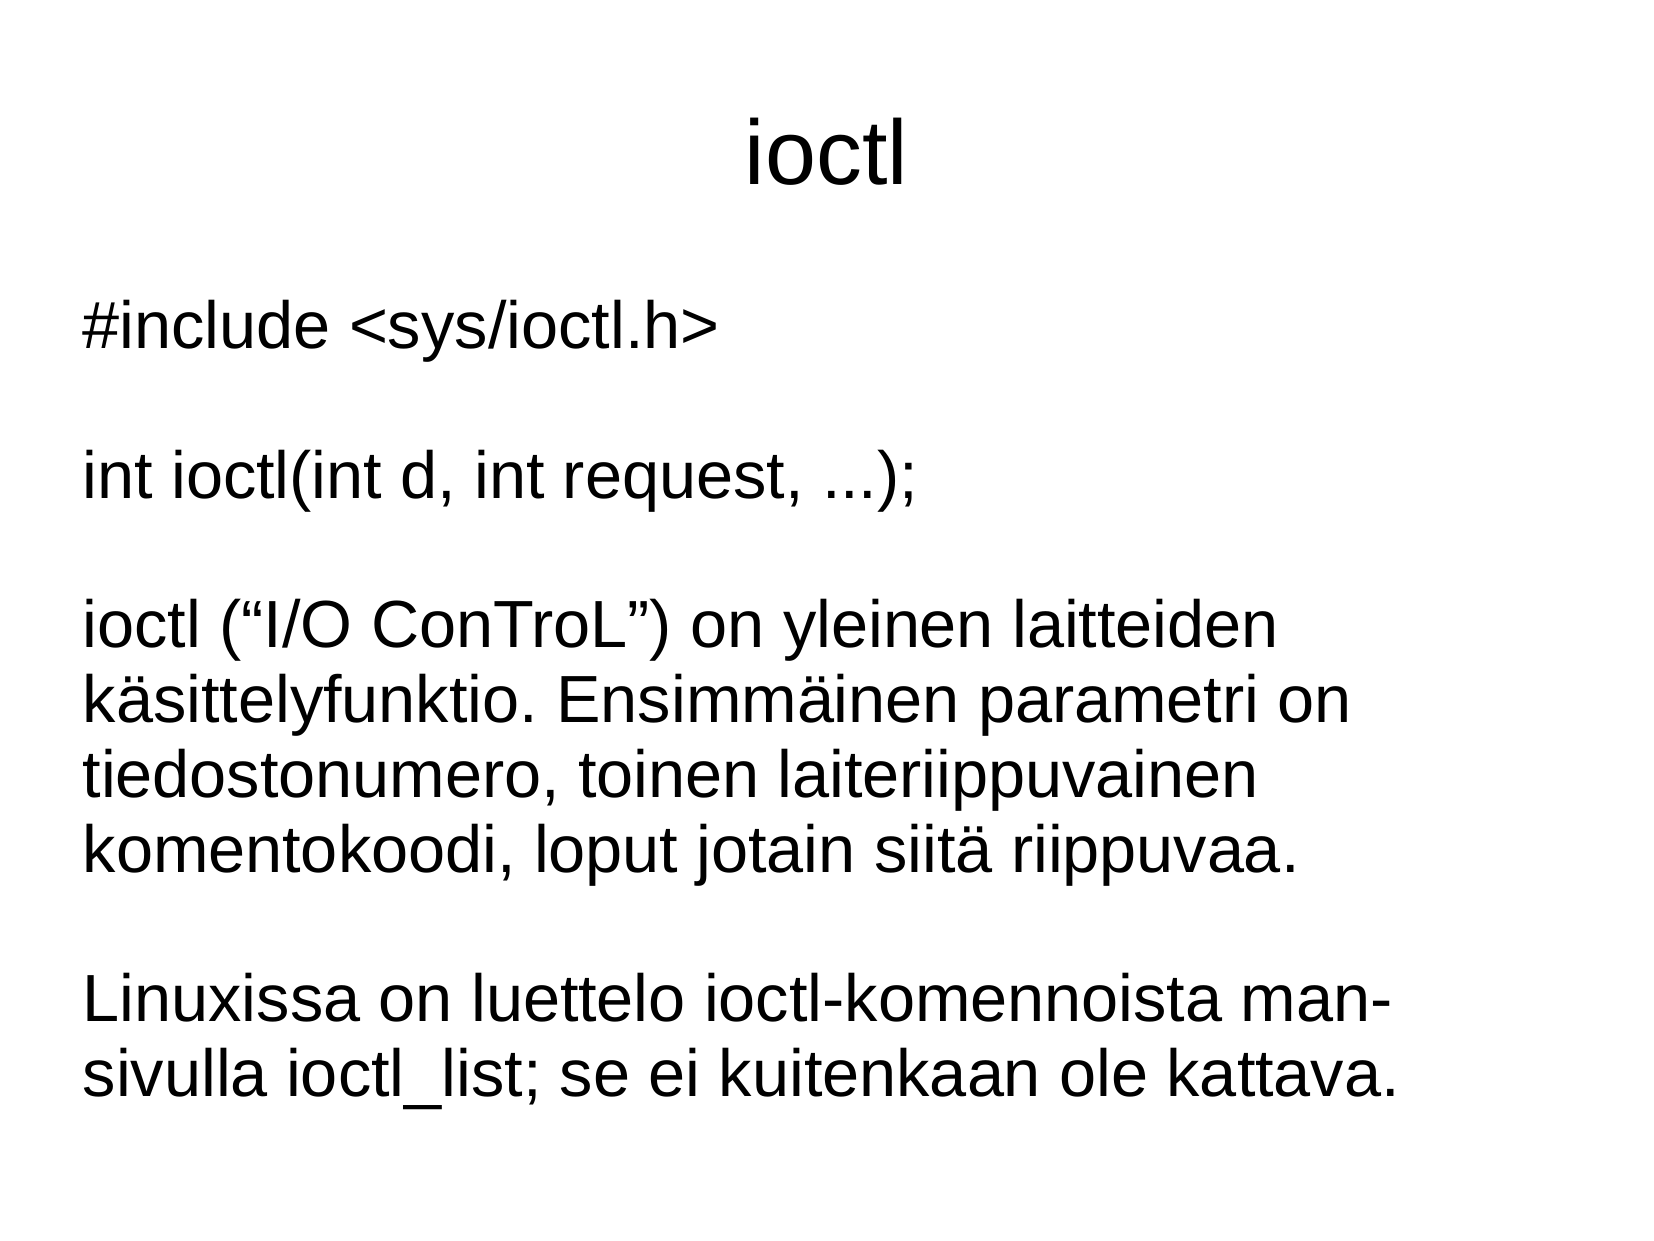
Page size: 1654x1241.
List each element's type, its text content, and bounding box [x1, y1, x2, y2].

title ioctl [82, 56, 1571, 250]
text_box #include <sys/ioctl.h> int ioctl(int d, int request, ...); ioctl (“I/O ConTroL”) on yleinen laitteiden käsittelyfunktio. Ensimmäinen parametri on tiedostonumero, toinen laiteriippuvainen komentokoodi, loput jotain siitä riippuvaa. Linuxissa on luettelo ioctl-komennoista man-sivulla ioctl_list; se ei kuitenkaan ole kattava. [82, 288, 1571, 1111]
